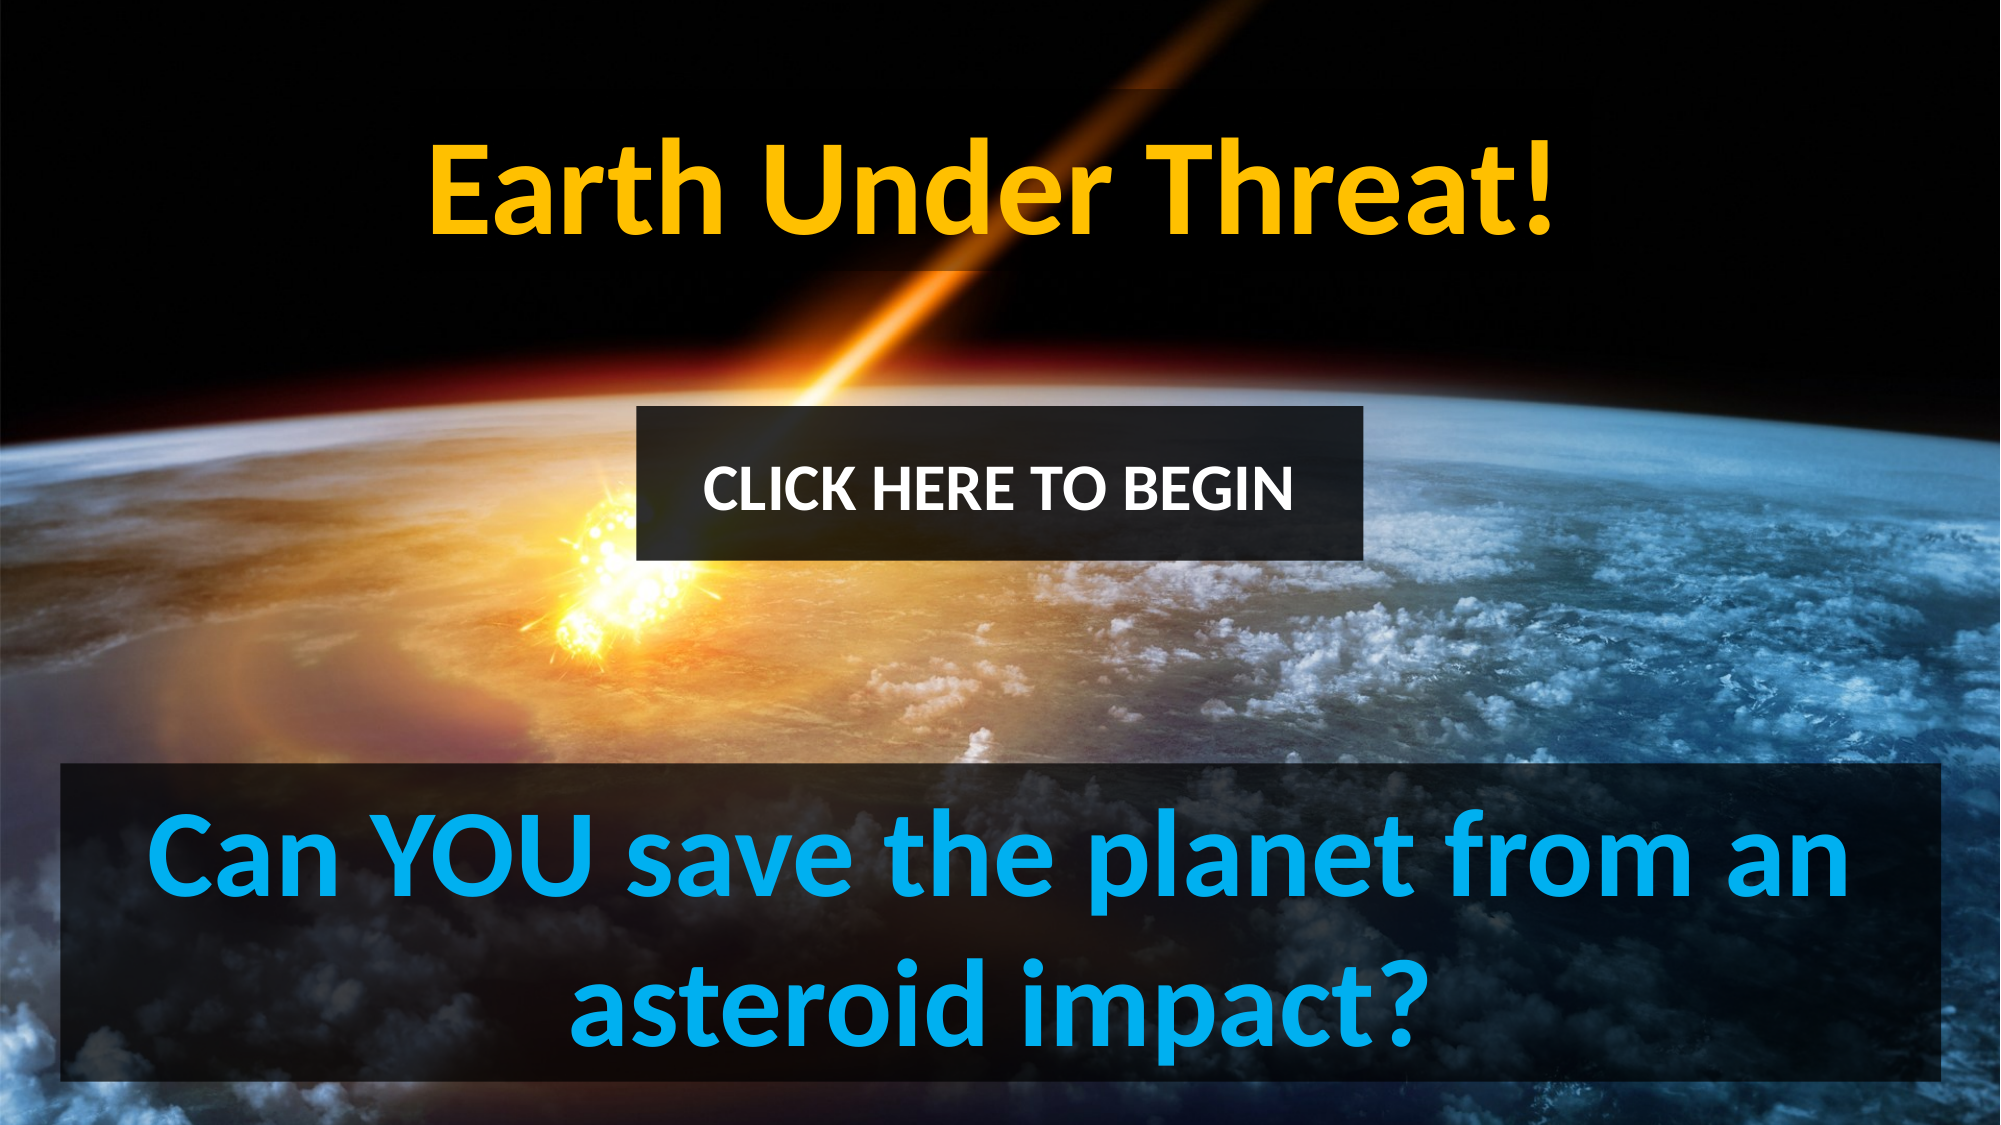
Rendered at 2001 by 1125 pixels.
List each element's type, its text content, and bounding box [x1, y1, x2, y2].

picture [0, 0, 2000, 1125]
text_box CLICK HERE TO BEGIN [636, 406, 1363, 561]
text_box Can YOU save the planet from an asteroid impact? [60, 763, 1942, 1082]
text_box Earth Under Threat! [410, 89, 1591, 271]
